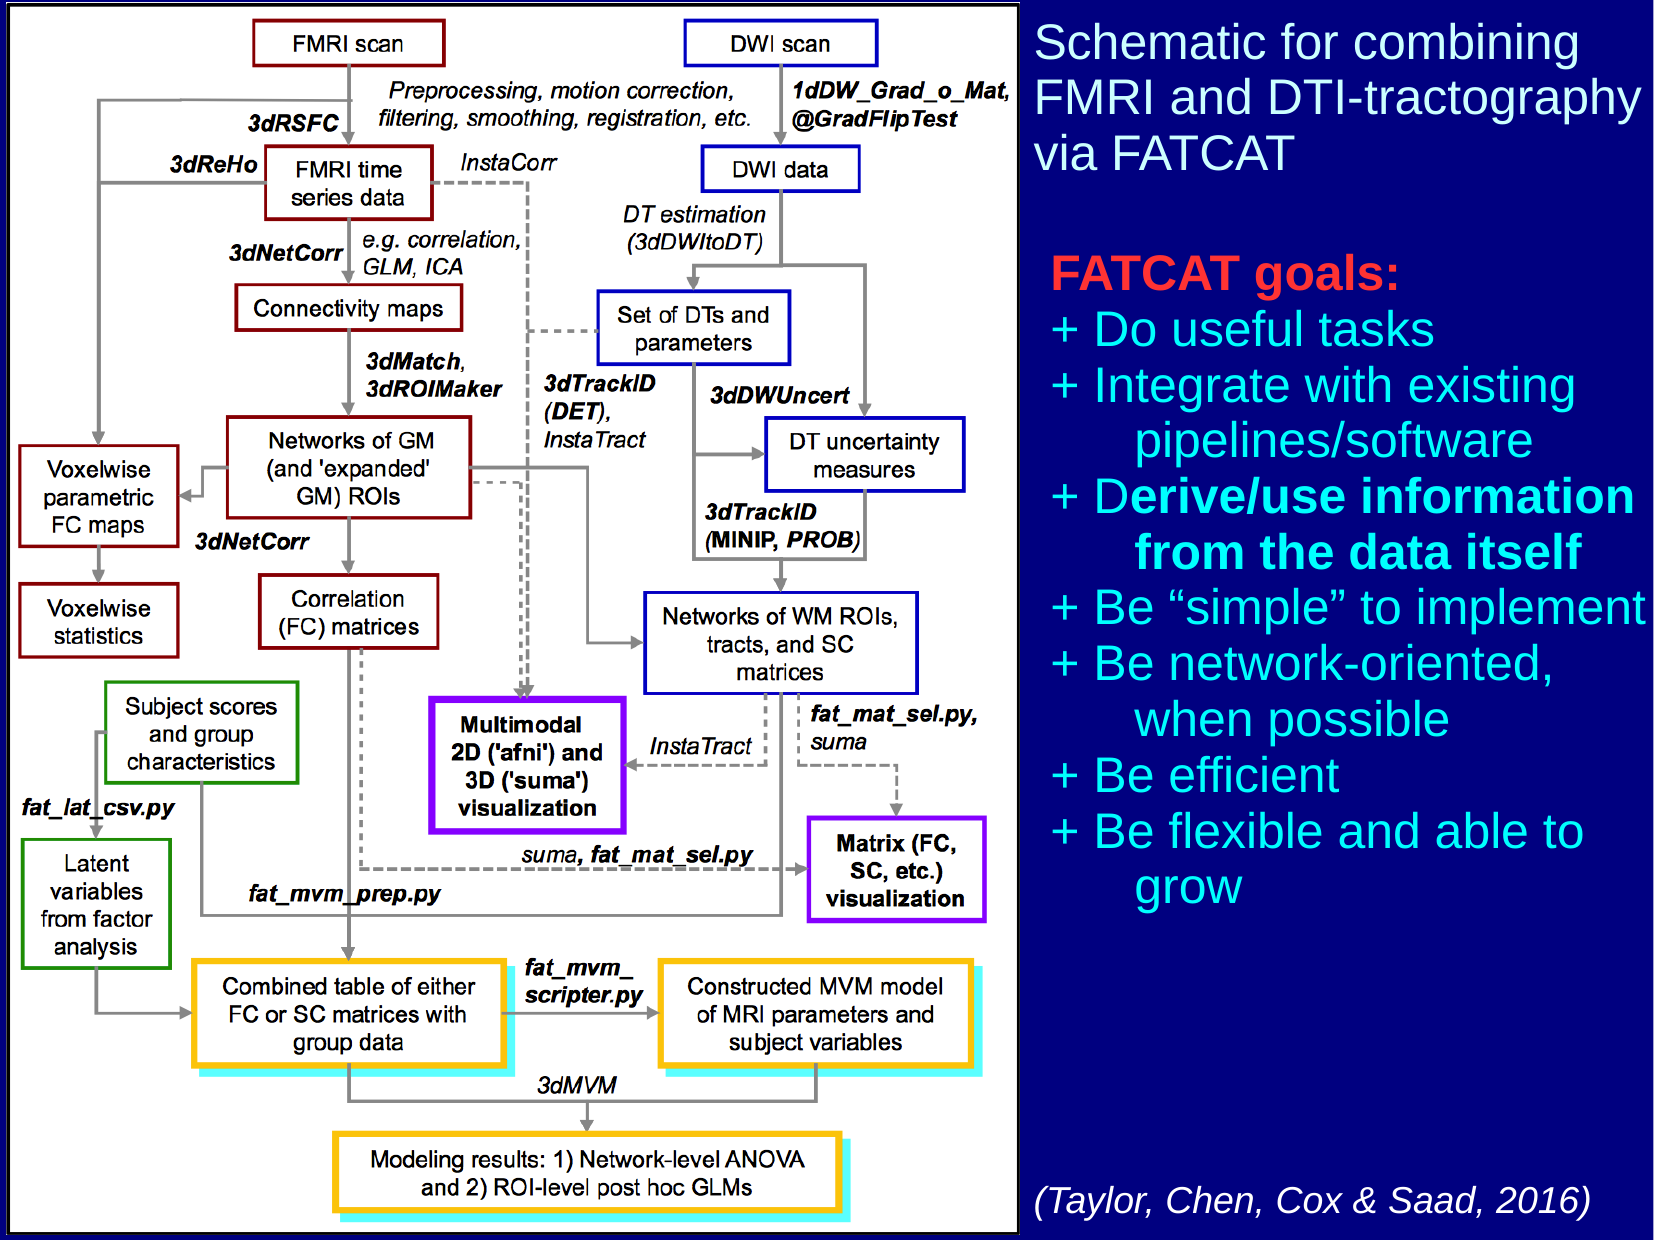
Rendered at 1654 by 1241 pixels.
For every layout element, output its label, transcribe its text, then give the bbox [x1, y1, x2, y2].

text_box Schematic for combining FMRI and DTI-tractography via FATCAT [1020, 6, 1654, 322]
text_box (Taylor, Chen, Cox & Saad, 2016) [1018, 1163, 1642, 1235]
picture [6, 2, 1020, 1235]
text_box FATCAT goals: + Do useful tasks + Integrate with existing pipelines/software + Derive/use information from the data itself + Be “simple” to implement + Be network-oriented, when possible + Be efficient + Be flexible and able to grow [1035, 237, 1654, 978]
